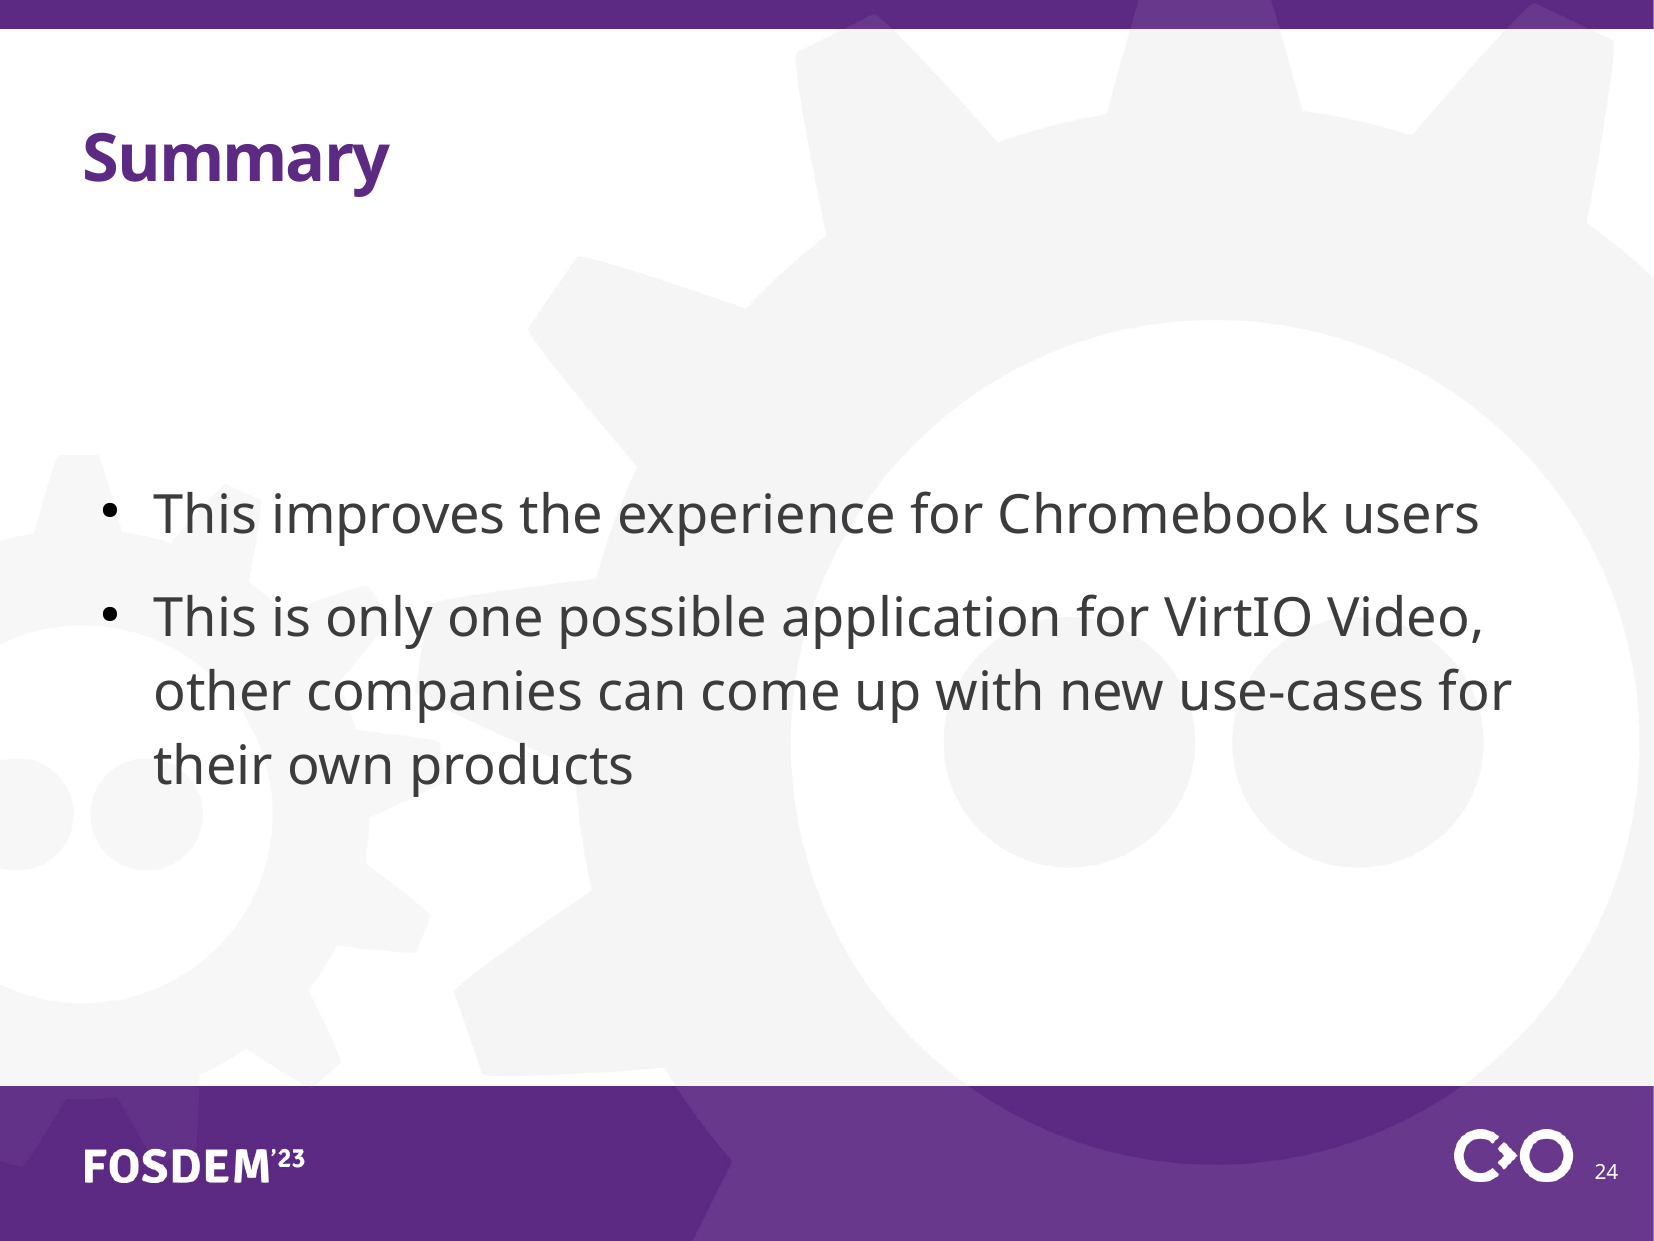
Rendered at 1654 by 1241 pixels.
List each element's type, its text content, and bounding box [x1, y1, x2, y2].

title Summary [82, 47, 1571, 201]
list This improves the experience for Chromebook users This is only one possible application for VirtIO Video, other companies can come up with new use-cases for their own products [82, 224, 1571, 1052]
picture [0, 0, 1654, 1241]
